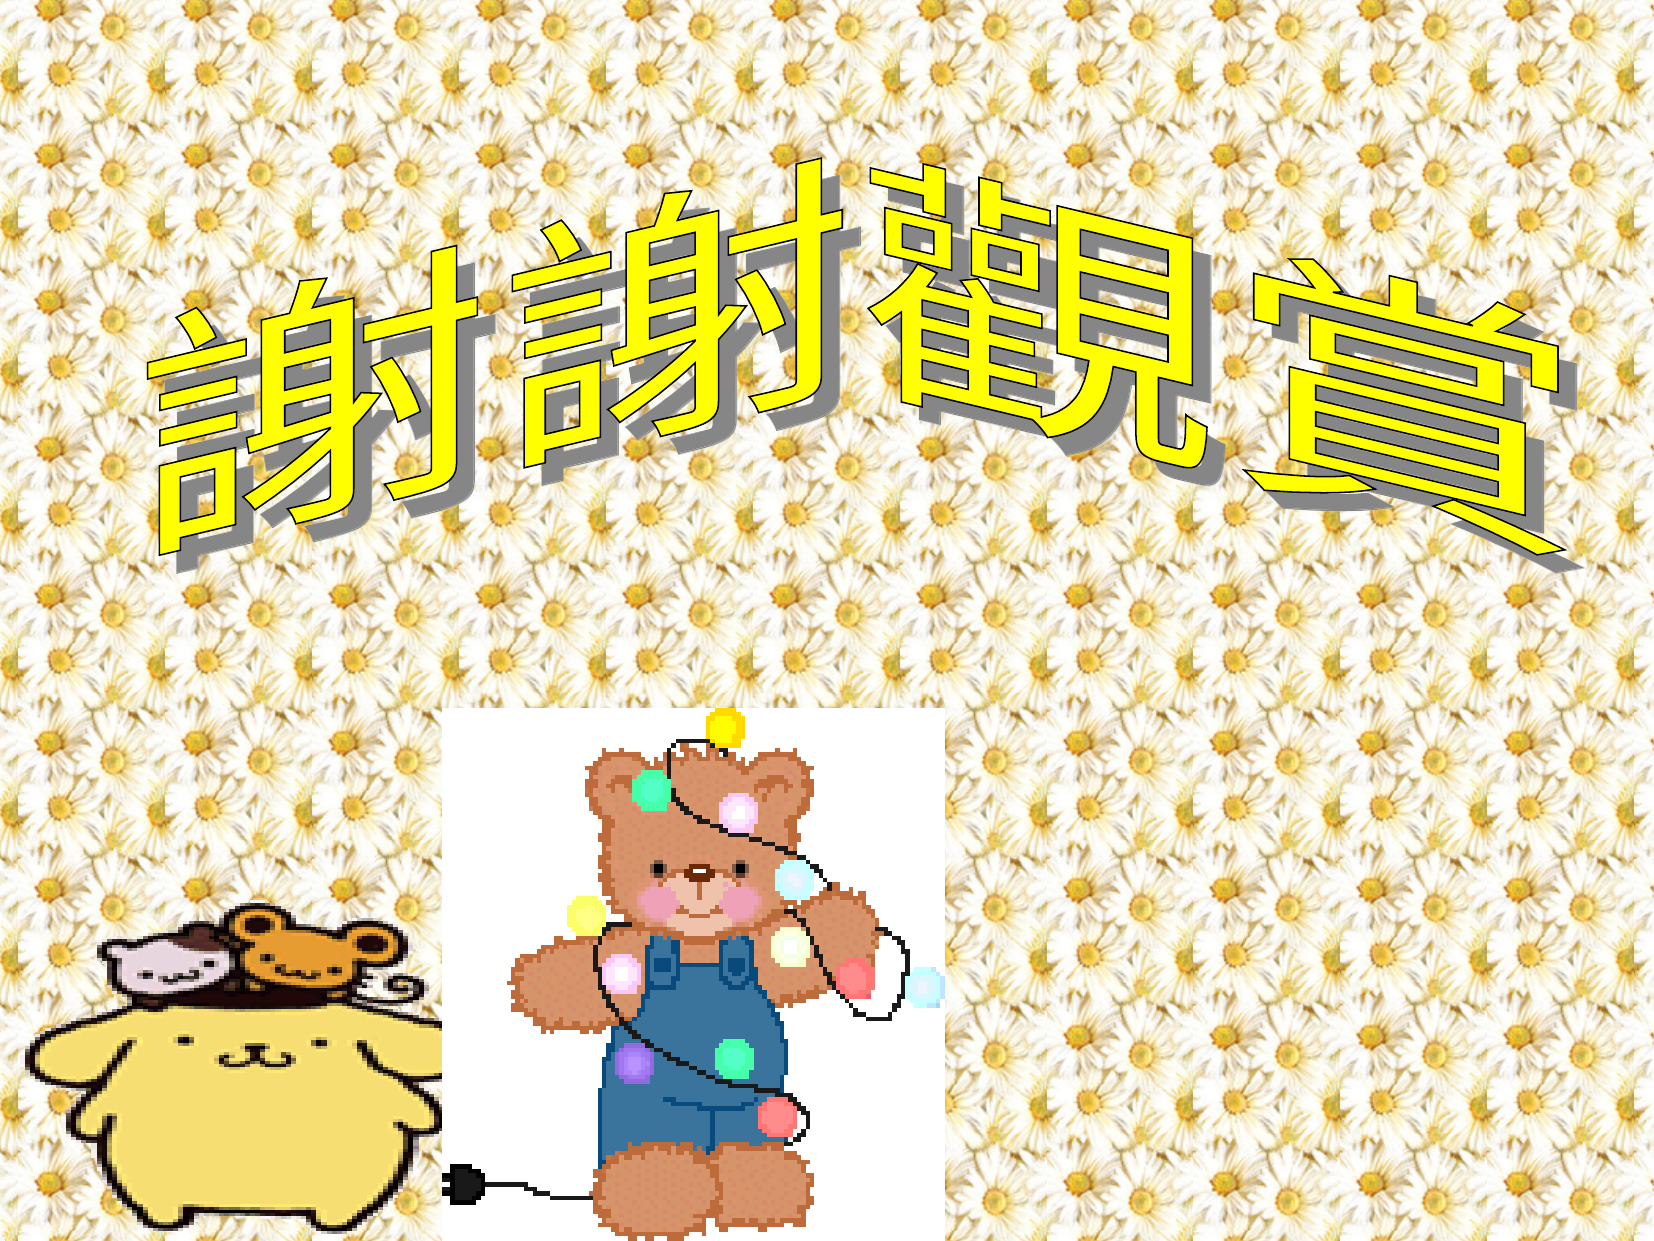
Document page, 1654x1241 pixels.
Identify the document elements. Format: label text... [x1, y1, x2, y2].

text_box 謝謝觀賞 [159, 447, 236, 556]
text_box 謝謝觀賞 [735, 270, 786, 335]
text_box [546, 409, 579, 433]
text_box [1457, 409, 1536, 535]
text_box 謝謝觀賞 [524, 360, 601, 468]
text_box 謝謝觀賞 [540, 220, 582, 262]
text_box 謝謝觀賞 [1243, 470, 1376, 493]
text_box 謝謝觀賞 [868, 205, 1208, 468]
text_box [1316, 439, 1498, 496]
text_box 謝謝觀賞 [159, 411, 237, 446]
text_box 謝謝觀賞 [979, 177, 1051, 231]
text_box [324, 409, 1536, 945]
text_box 謝謝觀賞 [147, 339, 247, 380]
text_box 謝謝觀賞 [1289, 366, 1565, 555]
text_box 謝謝觀賞 [870, 163, 946, 218]
text_box [1359, 409, 1498, 443]
text_box 謝謝觀賞 [242, 278, 382, 524]
text_box 謝謝觀賞 [159, 376, 237, 411]
text_box 謝謝觀賞 [176, 307, 217, 349]
text_box 謝謝觀賞 [512, 251, 611, 292]
picture [0, 0, 1654, 1241]
text_box 謝謝觀賞 [524, 289, 602, 324]
text_box 謝謝觀賞 [1309, 315, 1504, 406]
text_box 謝謝觀賞 [1253, 259, 1558, 393]
text_box 謝謝觀賞 [524, 324, 602, 359]
text_box 謝謝觀賞 [607, 190, 747, 437]
text_box [1316, 412, 1498, 469]
text_box 謝謝觀賞 [370, 357, 421, 423]
text_box 謝謝觀賞 [728, 158, 843, 413]
text_box 謝謝觀賞 [363, 245, 478, 501]
text_box [324, 452, 330, 499]
text_box [1042, 409, 1060, 416]
